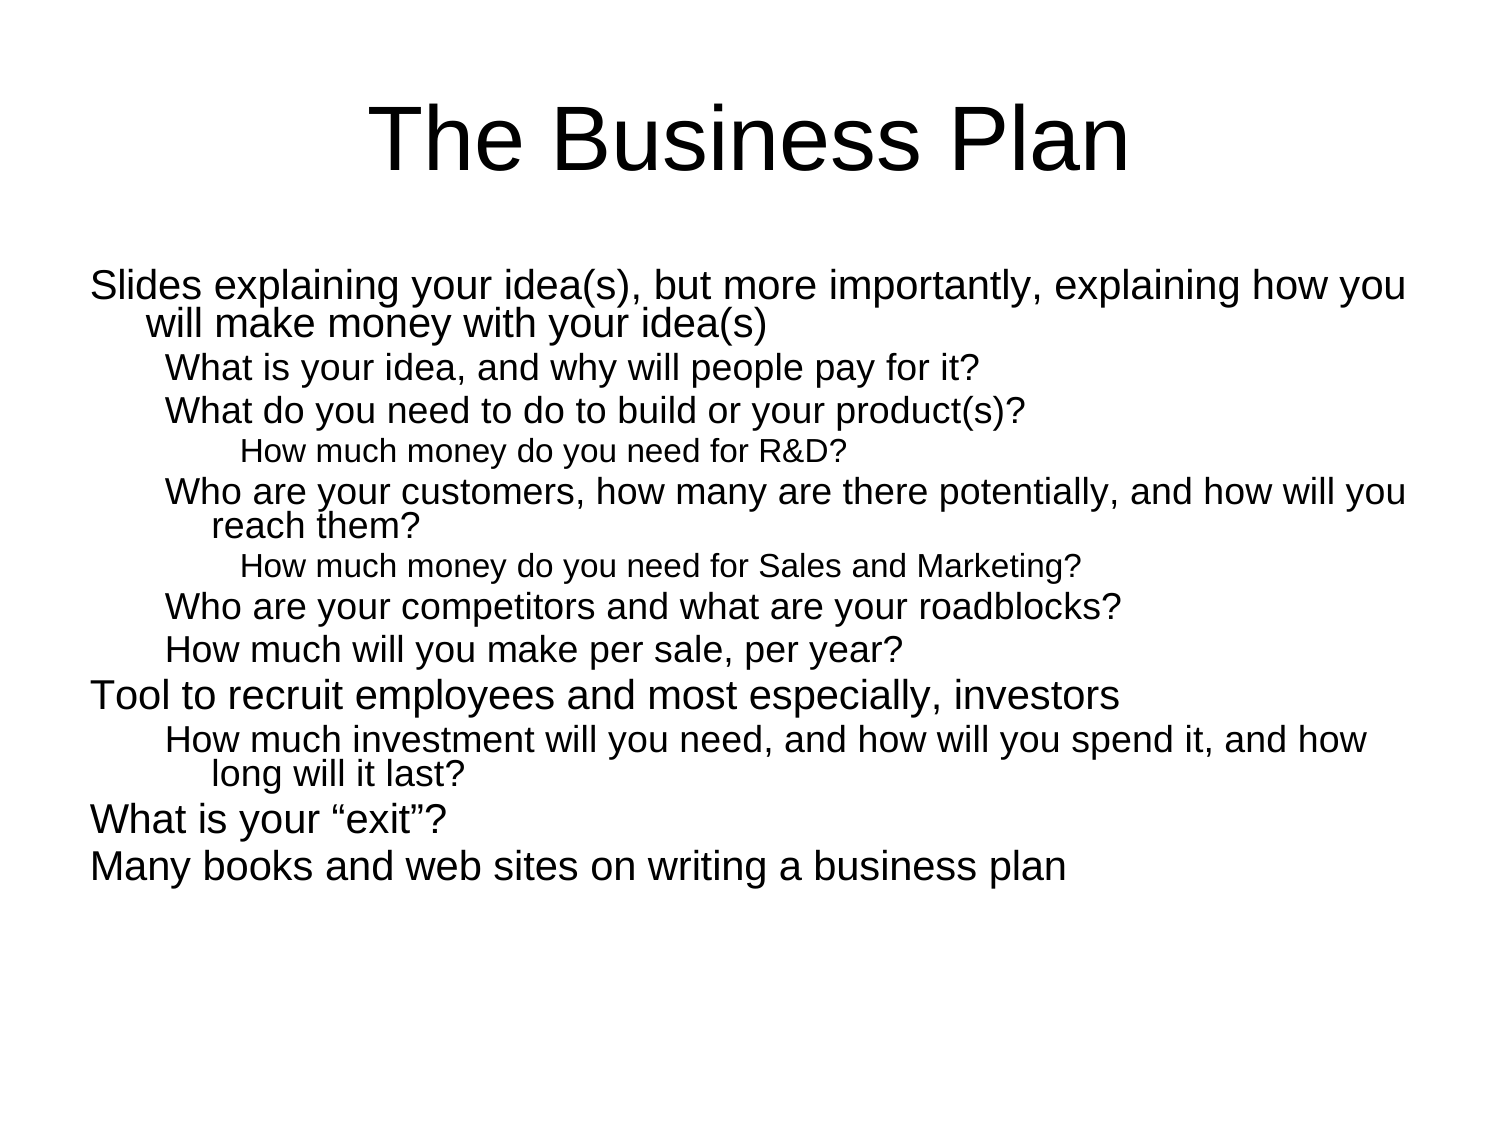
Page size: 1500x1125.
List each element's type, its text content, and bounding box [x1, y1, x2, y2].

title The Business Plan [75, 45, 1426, 233]
list Slides explaining your idea(s), but more importantly, explaining how you will make money with your idea(s) What is your idea, and why will people pay for it? What do you need to do to build or your product(s)? How much money do you need for R&D? Who are your customers, how many are there potentially, and how will you reach them? How much money do you need for Sales and Marketing? Who are your competitors and what are your roadblocks? How much will you make per sale, per year? Tool to recruit employees and most especially, investors How much investment will you need, and how will you spend it, and how long will it last? What is your “exit”? Many books and web sites on writing a business plan [75, 262, 1426, 1006]
